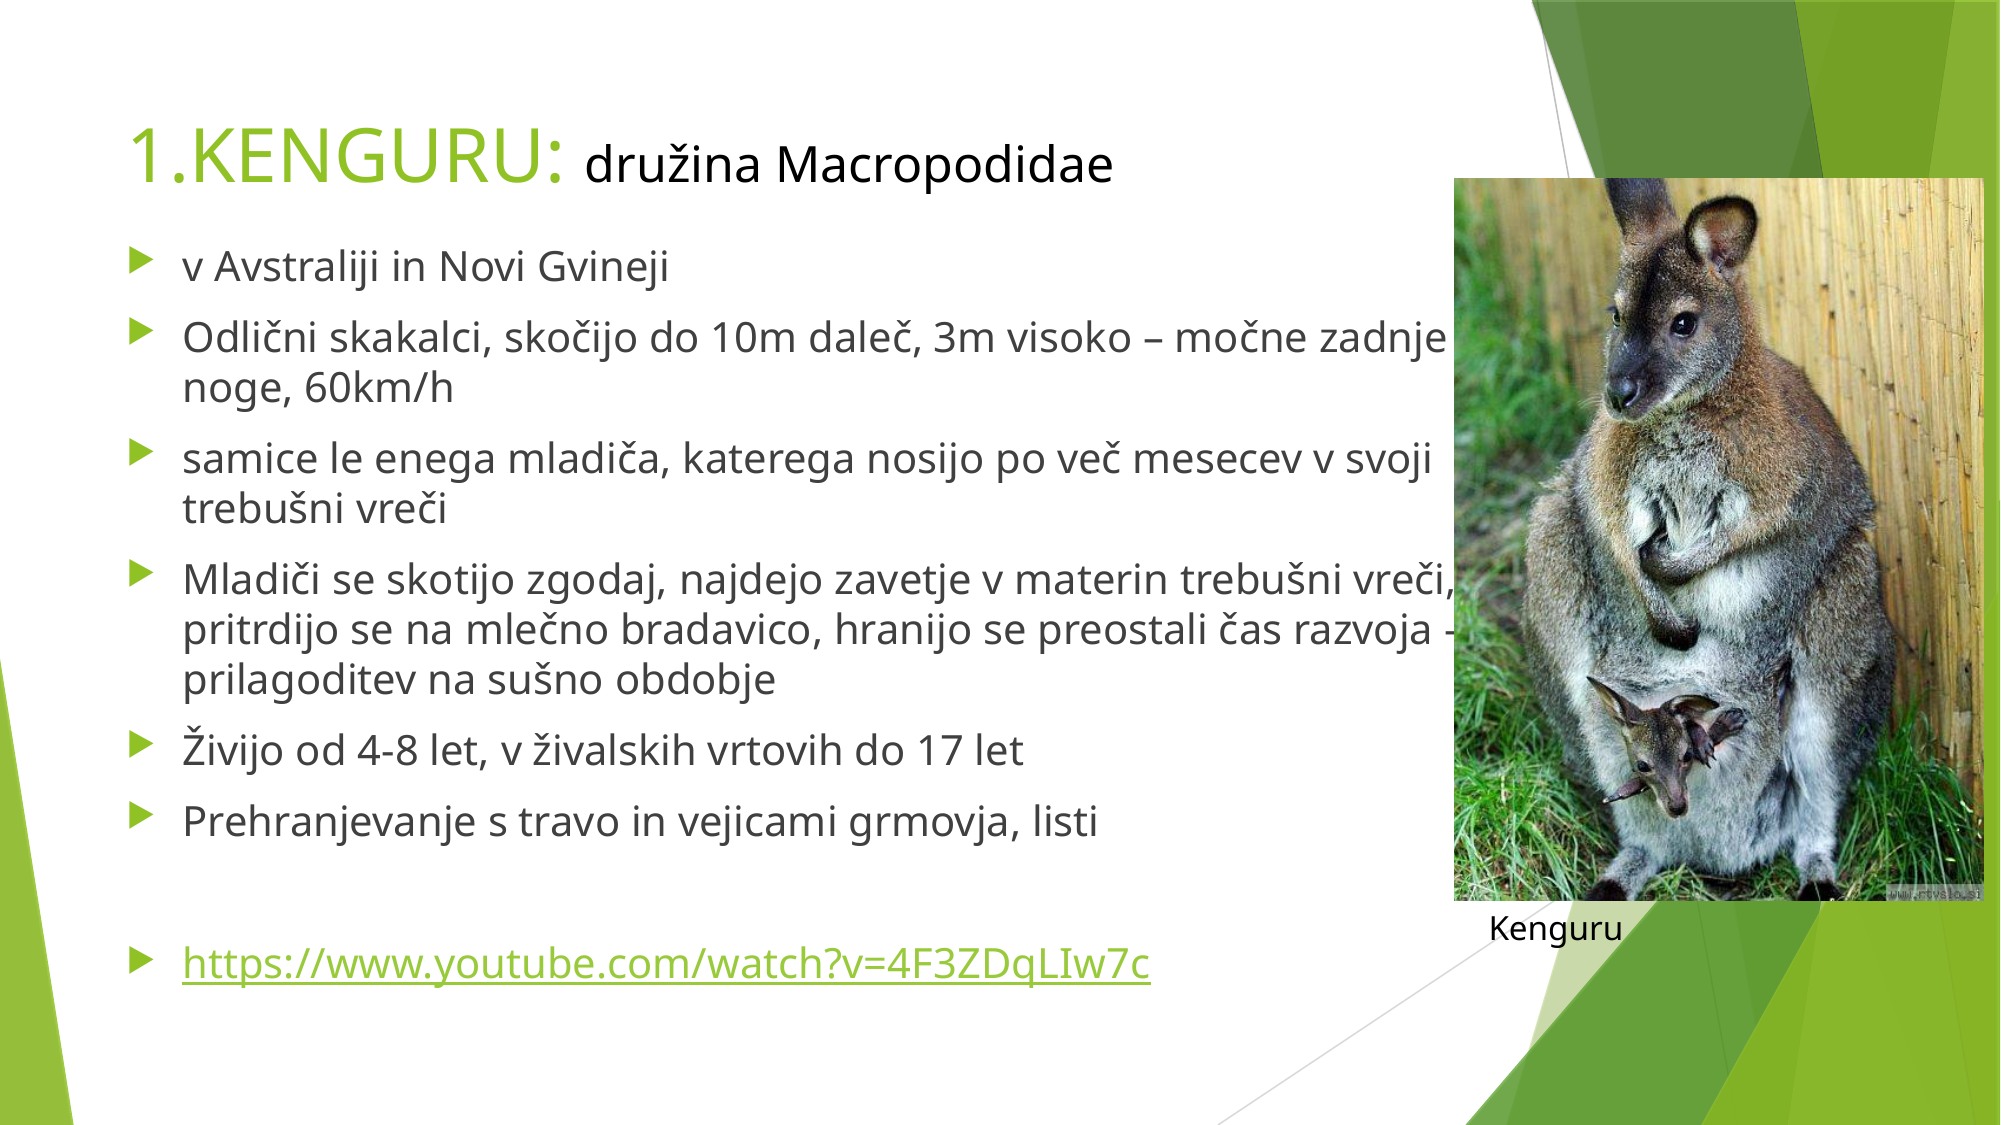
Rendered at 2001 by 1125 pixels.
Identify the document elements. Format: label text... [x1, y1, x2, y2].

picture [1454, 178, 1984, 901]
title 1.KENGURU: družina Macropodidae [111, 99, 1522, 232]
text_box Kenguru [1473, 900, 1964, 955]
list v Avstraliji in Novi Gvineji Odlični skakalci, skočijo do 10m daleč, 3m visoko – močne zadnje noge, 60km/h samice le enega mladiča, katerega nosijo po več mesecev v svoji trebušni vreči Mladiči se skotijo zgodaj, najdejo zavetje v materin trebušni vreči, pritrdijo se na mlečno bradavico, hranijo se preostali čas razvoja -> prilagoditev na sušno obdobje Živijo od 4-8 let, v živalskih vrtovih do 17 let Prehranjevanje s travo in vejicami grmovja, listi https://www.youtube.com/watch?v=4F3ZDqLIw7c [111, 232, 1522, 1008]
